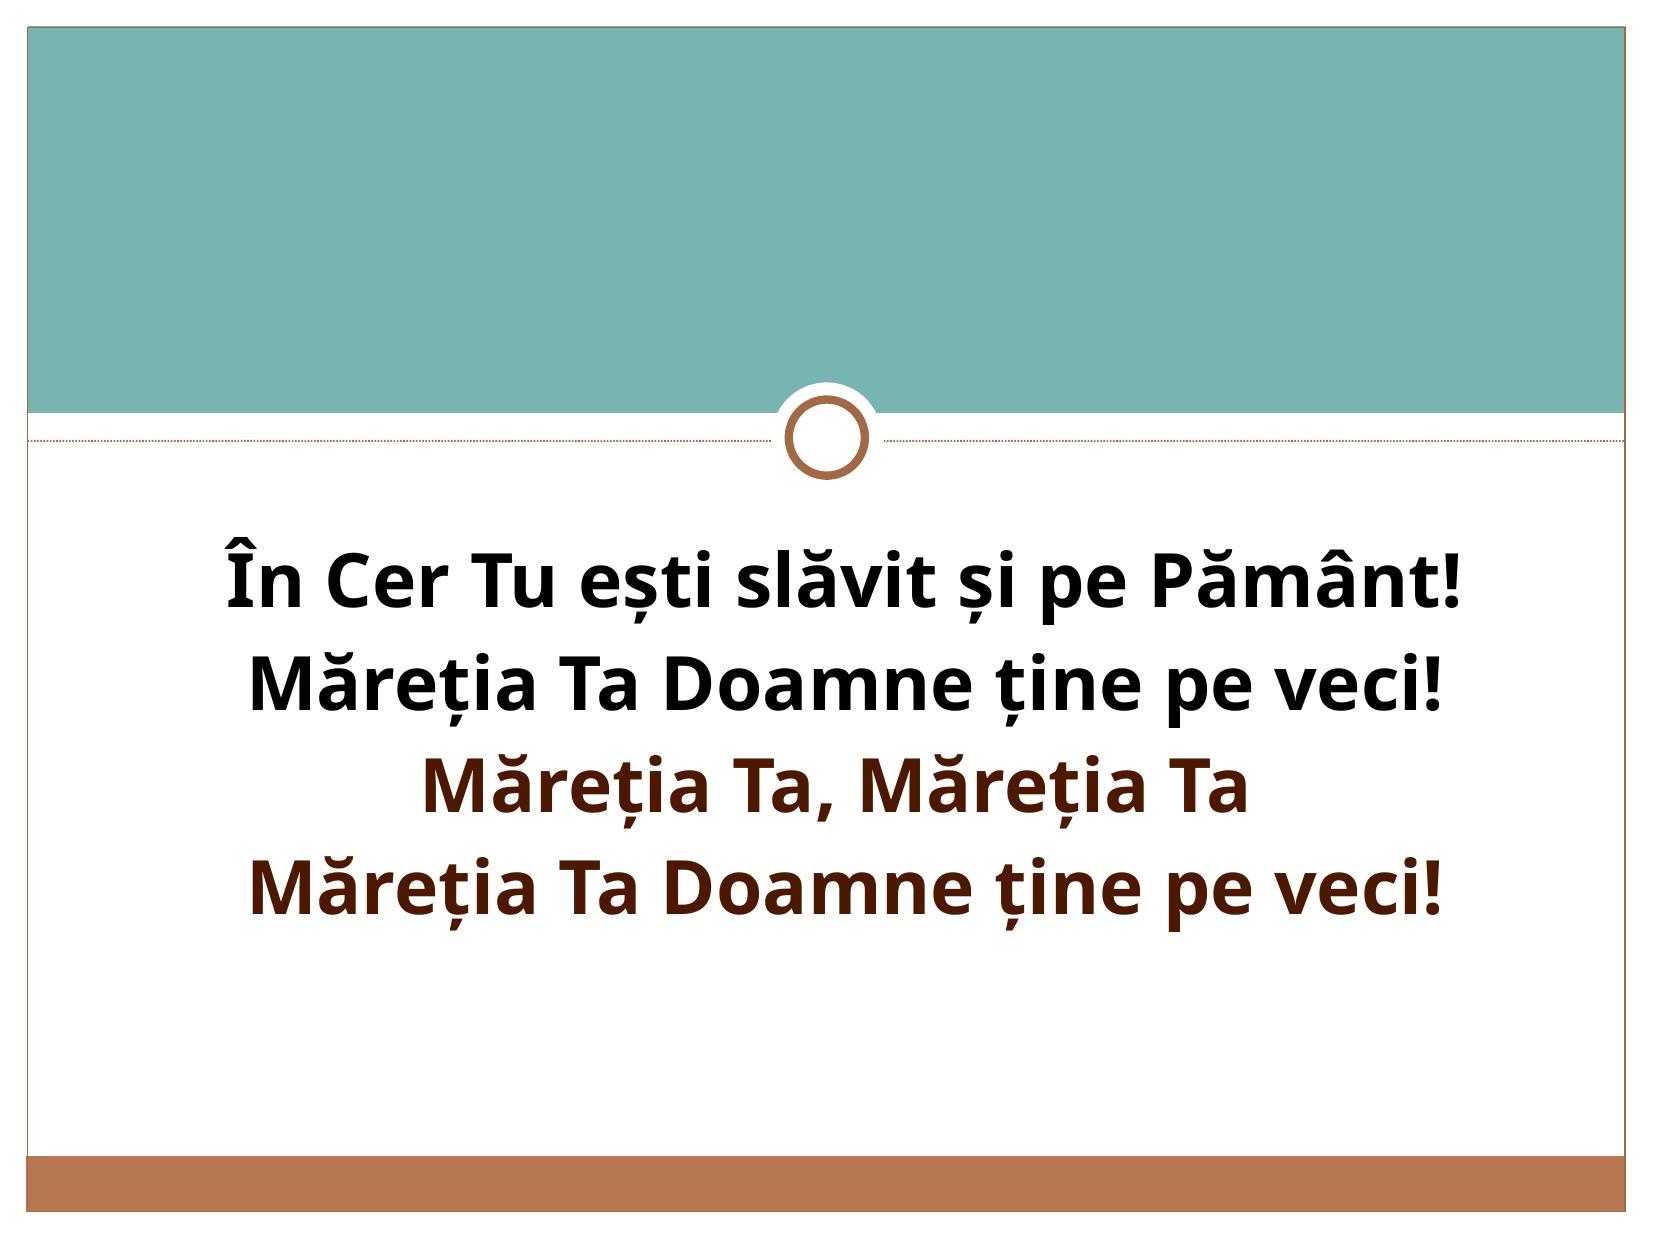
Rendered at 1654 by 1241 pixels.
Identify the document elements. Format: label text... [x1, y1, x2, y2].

text_box În Cer Tu eşti slăvit şi pe Pământ! Măreţia Ta Doamne ţine pe veci! Măreţia Ta, Măreţia Ta Măreţia Ta Doamne ţine pe veci! [89, 520, 1602, 902]
